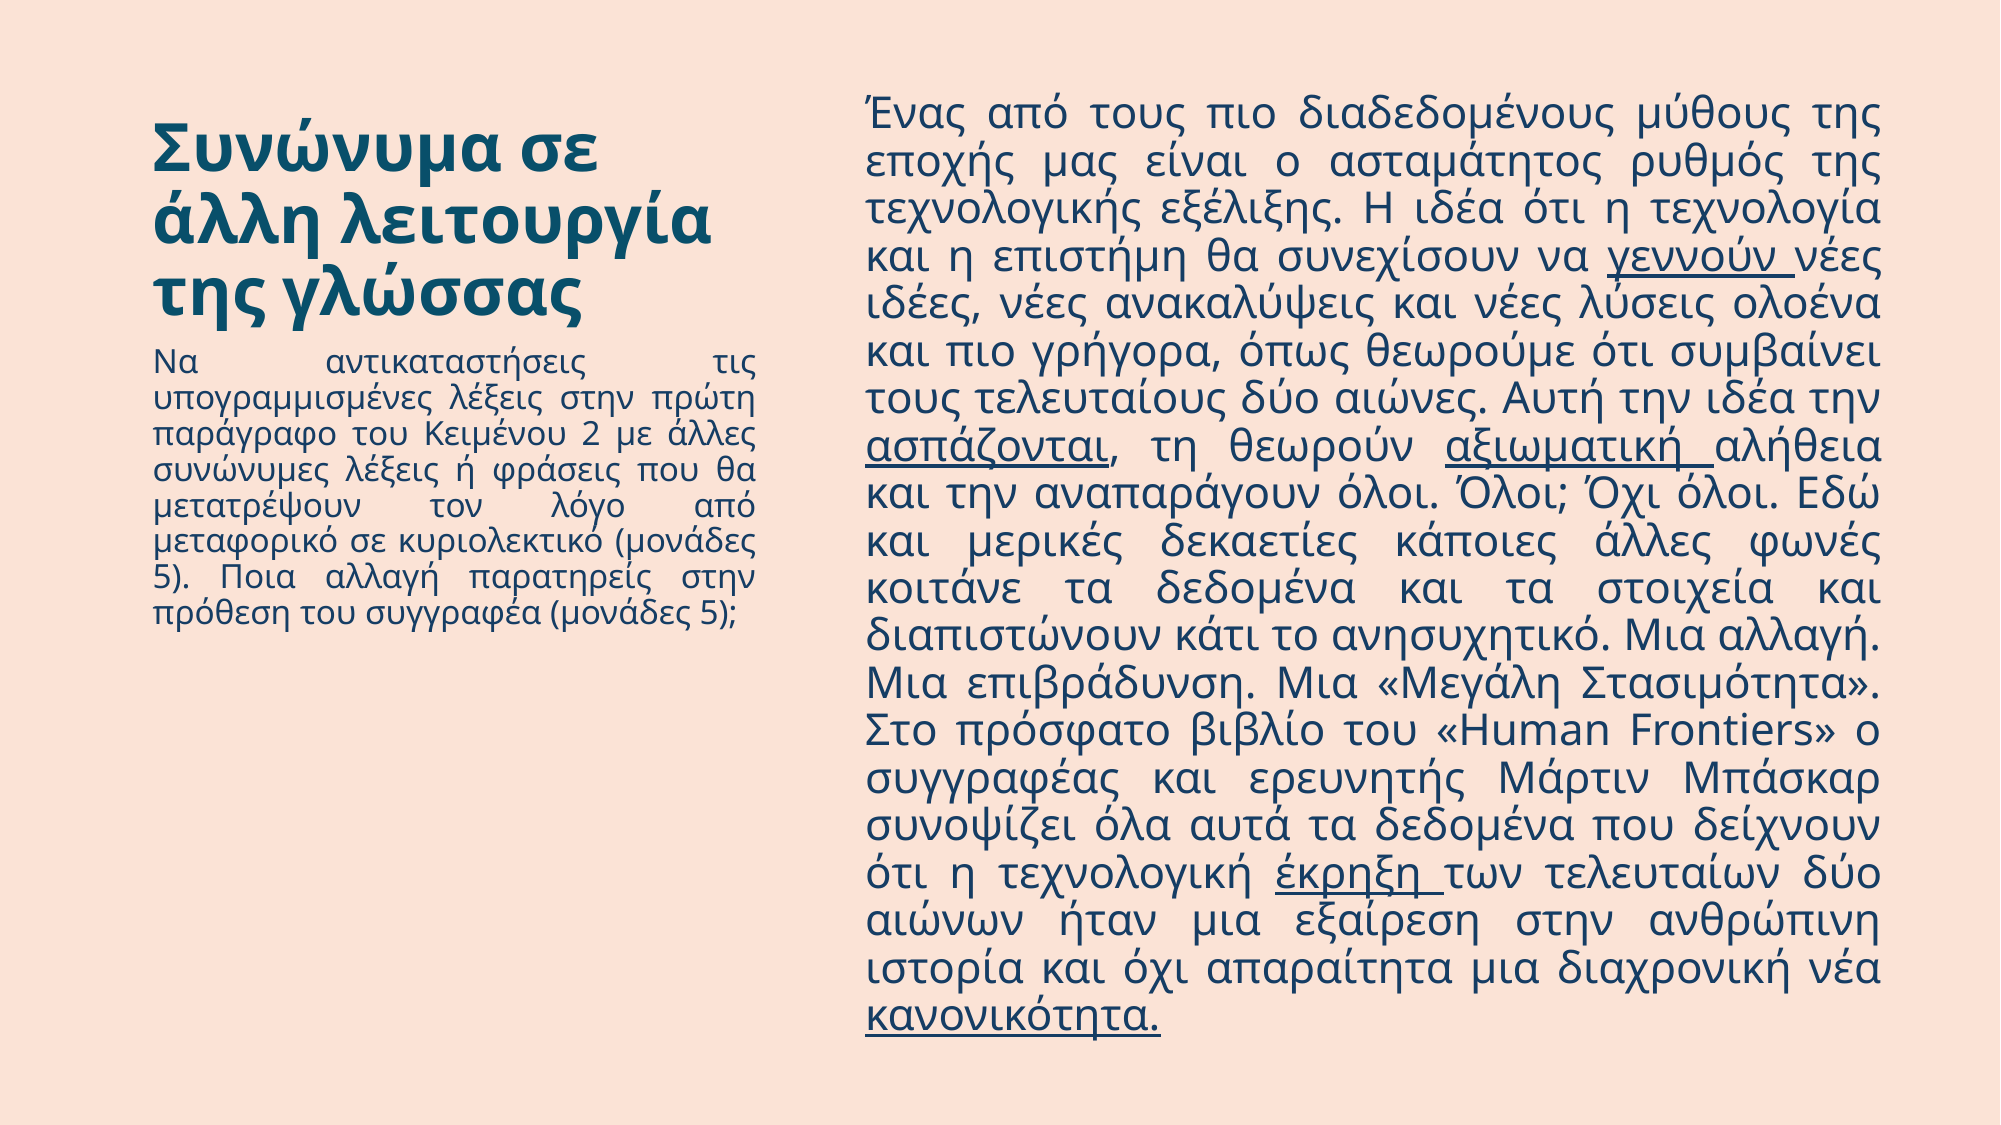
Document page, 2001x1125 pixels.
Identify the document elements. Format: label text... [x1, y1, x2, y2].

title Συνώνυμα σε άλλη λειτουργία της γλώσσας [137, 75, 783, 337]
list Ένας από τους πιο διαδεδομένους μύθους της εποχής μας είναι ο ασταμάτητος ρυθμός της τεχνολογικής εξέλιξης. Η ιδέα ότι η τεχνολογία και η επιστήμη θα συνεχίσουν να γεννούν νέες ιδέες, νέες ανακαλύψεις και νέες λύσεις ολοένα και πιο γρήγορα, όπως θεωρούμε ότι συμβαίνει τους τελευταίους δύο αιώνες. Αυτή την ιδέα την ασπάζονται, τη θεωρούν αξιωματική αλήθεια και την αναπαράγουν όλοι. Όλοι; Όχι όλοι. Εδώ και μερικές δεκαετίες κάποιες άλλες φωνές κοιτάνε τα δεδομένα και τα στοιχεία και διαπιστώνουν κάτι το ανησυχητικό. Μια αλλαγή. Μια επιβράδυνση. Μια «Μεγάλη Στασιμότητα». Στο πρόσφατο βιβλίο του «Human Frontiers» ο συγγραφέας και ερευνητής Μάρτιν Μπάσκαρ συνοψίζει όλα αυτά τα δεδομένα που δείχνουν ότι η τεχνολογική έκρηξη των τελευταίων δύο αιώνων ήταν μια εξαίρεση στην ανθρώπινη ιστορία και όχι απαραίτητα μια διαχρονική νέα κανονικότητα. [850, 83, 1898, 1093]
list Να αντικαταστήσεις τις υπογραμμισμένες λέξεις στην πρώτη παράγραφο του Κειμένου 2 με άλλες συνώνυμες λέξεις ή φράσεις που θα μετατρέψουν τον λόγο από μεταφορικό σε κυριολεκτικό (μονάδες 5). Ποια αλλαγή παρατηρείς στην πρόθεση του συγγραφέα (μονάδες 5); [137, 337, 783, 963]
